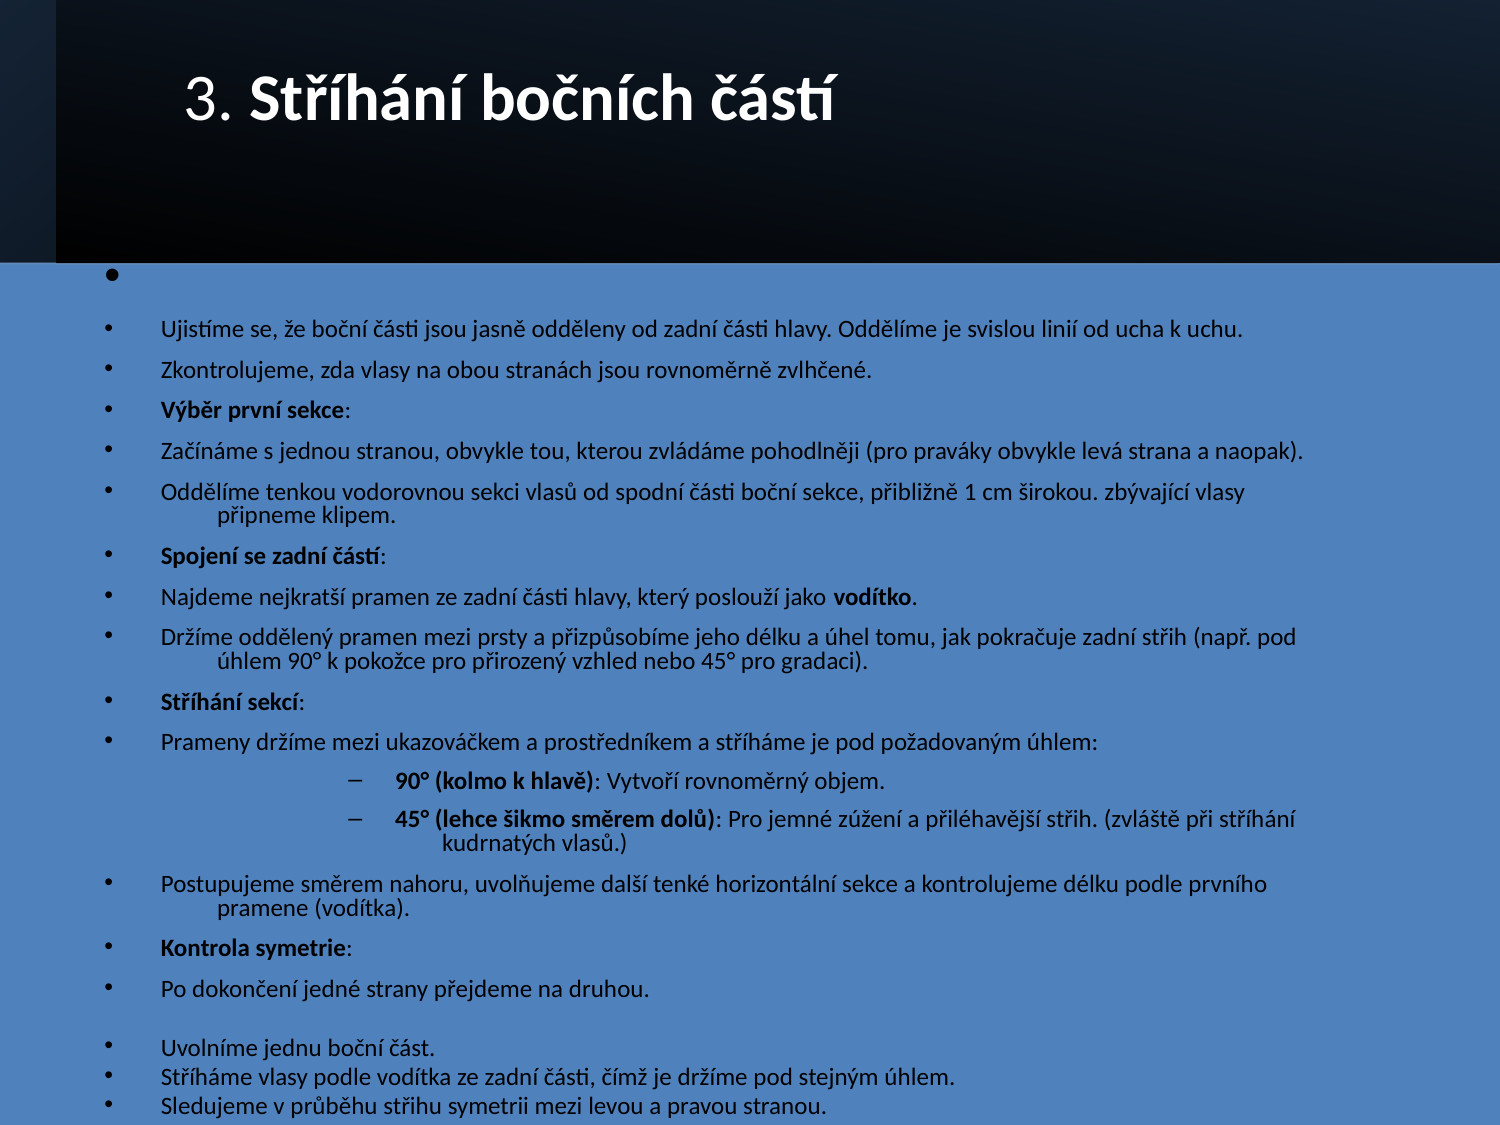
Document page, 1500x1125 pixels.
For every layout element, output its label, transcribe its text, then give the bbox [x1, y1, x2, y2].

title 3. Stříhání bočních částí [168, 54, 1387, 225]
text_box [0, 0, 1500, 1125]
list Ujistíme se, že boční části jsou jasně odděleny od zadní části hlavy. Oddělíme je svislou linií od ucha k uchu. Zkontrolujeme, zda vlasy na obou stranách jsou rovnoměrně zvlhčené. Výběr první sekce: Začínáme s jednou stranou, obvykle tou, kterou zvládáme pohodlněji (pro praváky obvykle levá strana a naopak). Oddělíme tenkou vodorovnou sekci vlasů od spodní části boční sekce, přibližně 1 cm širokou. zbývající vlasy připneme klipem. Spojení se zadní částí: Najdeme nejkratší pramen ze zadní části hlavy, který poslouží jako vodítko. Držíme oddělený pramen mezi prsty a přizpůsobíme jeho délku a úhel tomu, jak pokračuje zadní střih (např. pod úhlem 90° k pokožce pro přirozený vzhled nebo 45° pro gradaci). Stříhání sekcí: Prameny držíme mezi ukazováčkem a prostředníkem a stříháme je pod požadovaným úhlem: 90° (kolmo k hlavě): Vytvoří rovnoměrný objem. 45° (lehce šikmo směrem dolů): Pro jemné zúžení a přiléhavější střih. (zvláště při stříhání kudrnatých vlasů.) Postupujeme směrem nahoru, uvolňujeme další tenké horizontální sekce a kontrolujeme délku podle prvního pramene (vodítka). Kontrola symetrie: Po dokončení jedné strany přejdeme na druhou. Uvolníme jednu boční část. Stříháme vlasy podle vodítka ze zadní části, čímž je držíme pod stejným úhlem. Sledujeme v průběhu střihu symetrii mezi levou a pravou stranou. [89, 239, 1358, 1125]
